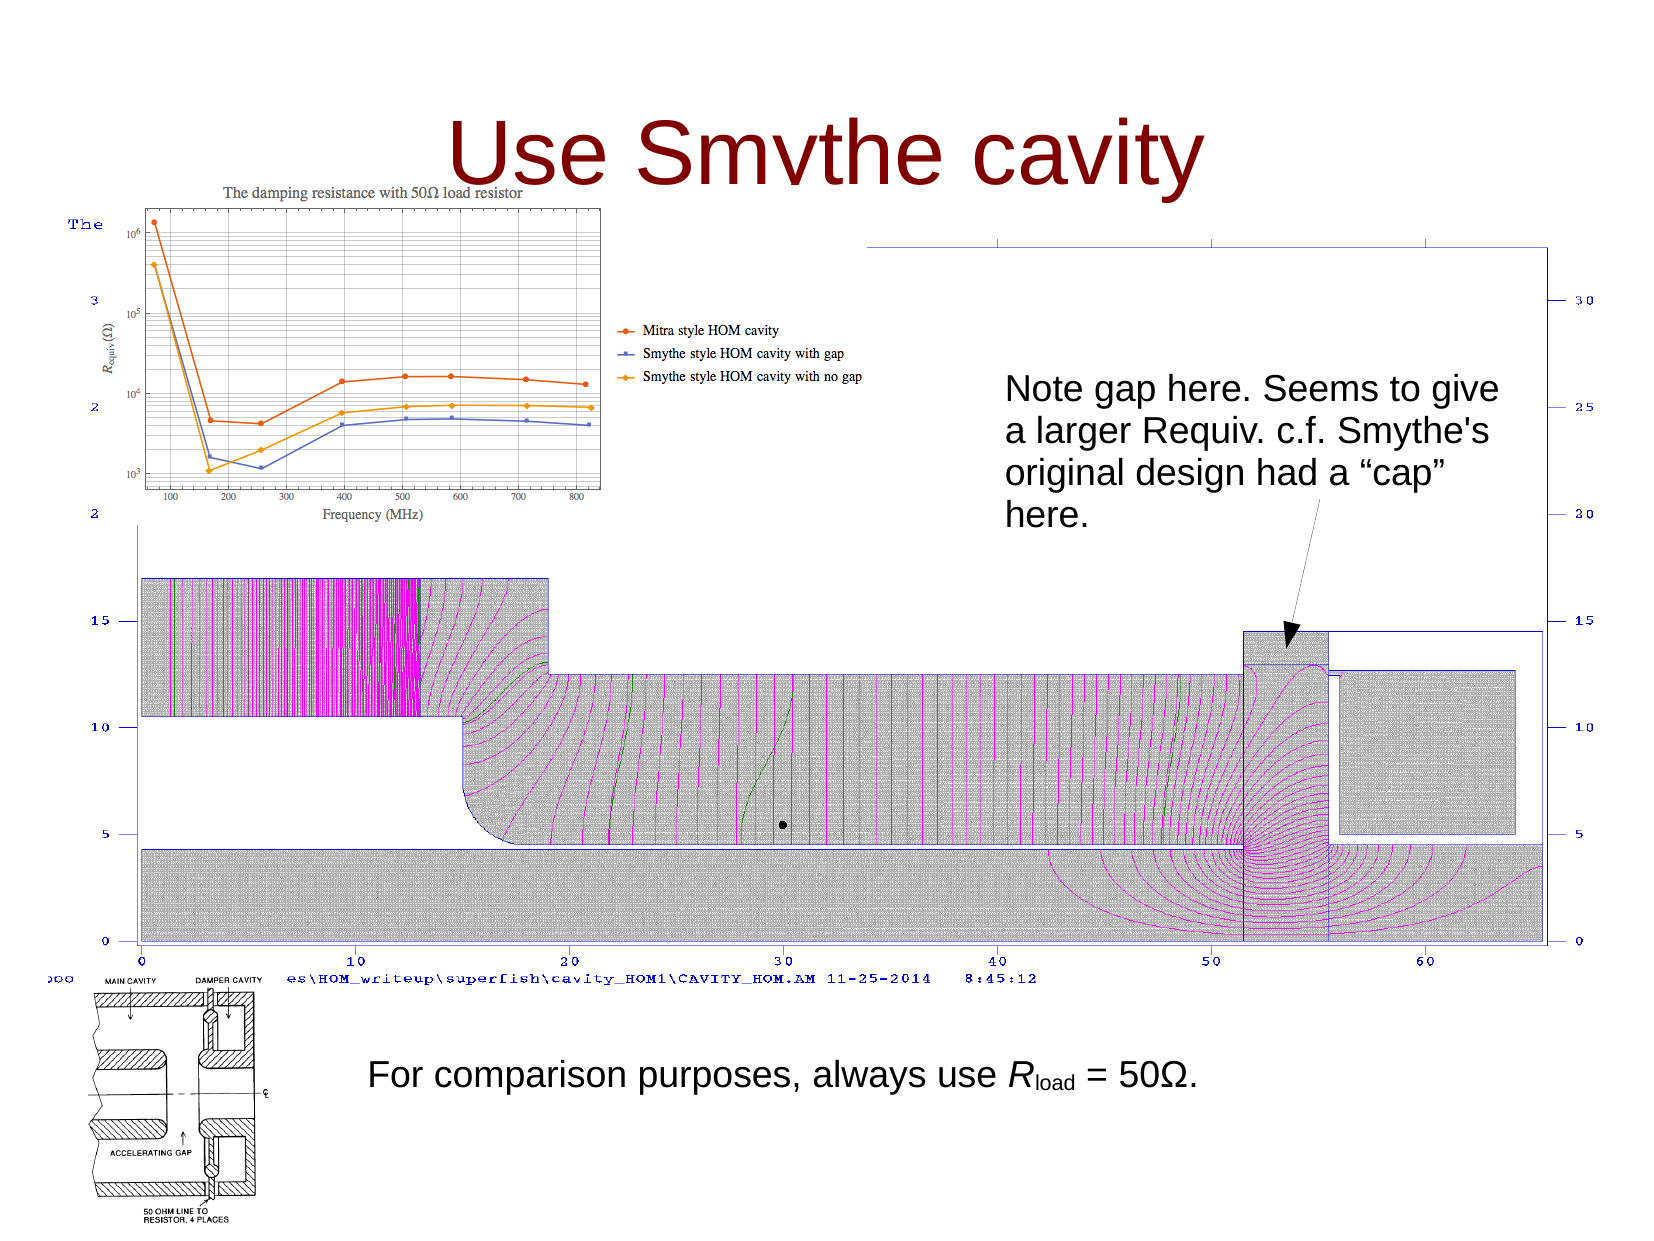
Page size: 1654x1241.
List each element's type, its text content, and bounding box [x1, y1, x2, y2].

text_box For comparison purposes, always use Rload = 50Ω. [352, 1046, 1418, 1115]
picture [48, 185, 1636, 1226]
text_box Note gap here. Seems to give a larger Requiv. c.f. Smythe's original design had a “cap” here. [990, 360, 1531, 541]
title Use Smythe cavity [82, 49, 1571, 206]
